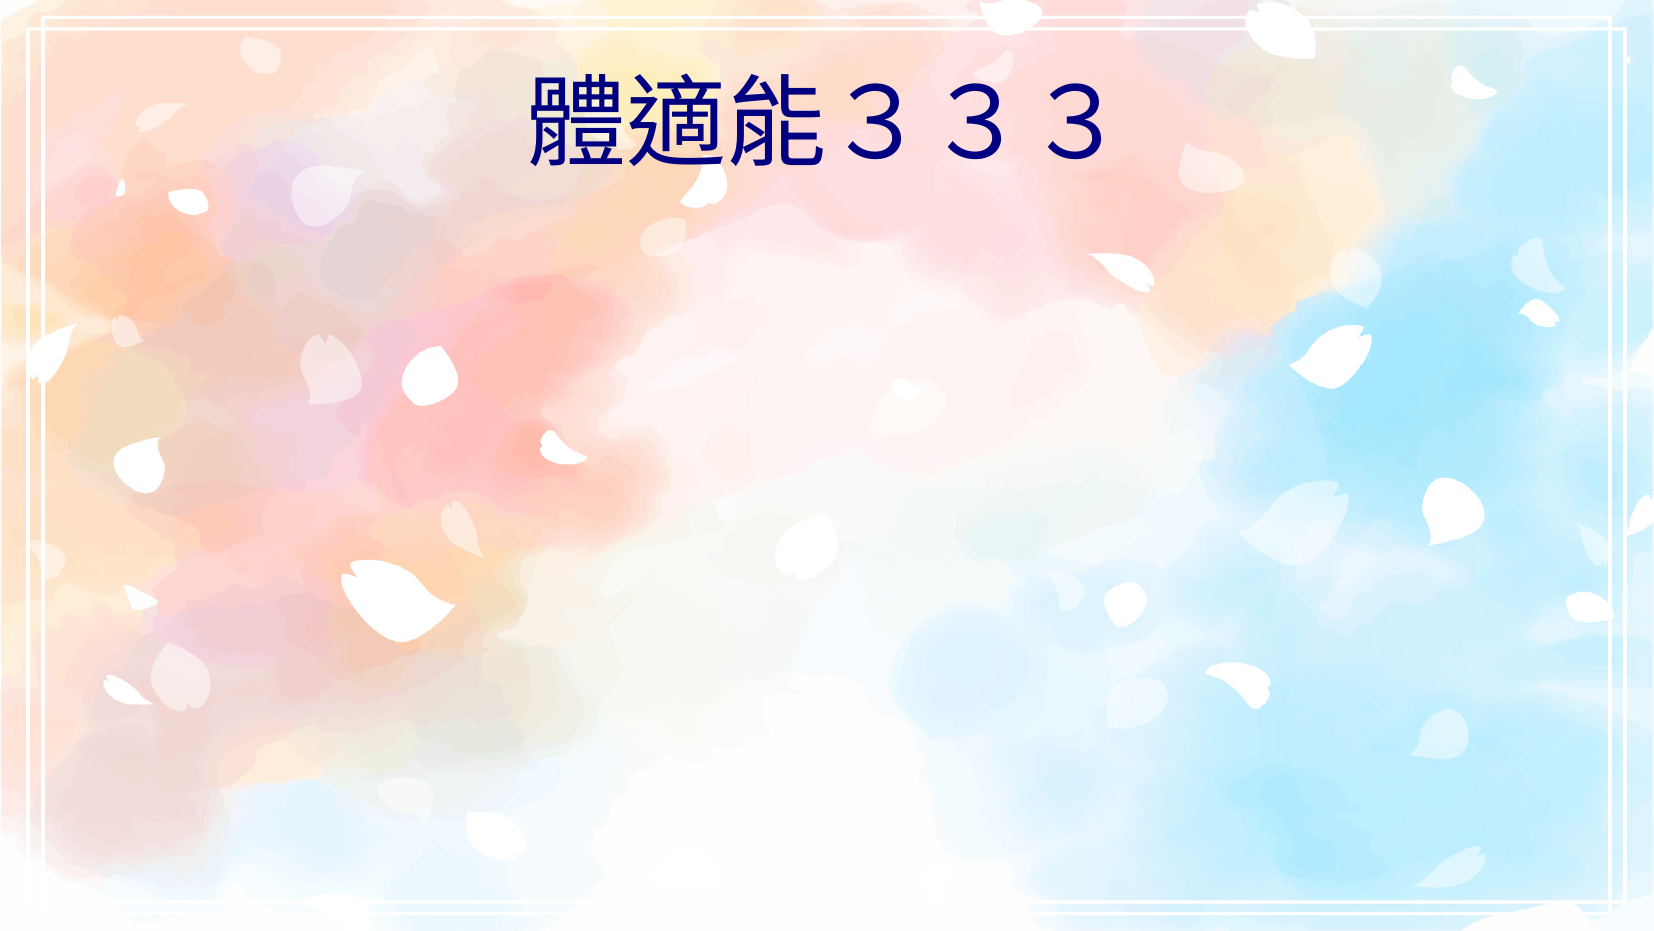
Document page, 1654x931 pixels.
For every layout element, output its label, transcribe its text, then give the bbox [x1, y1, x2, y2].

title 體適能３３３ [82, 37, 1571, 193]
picture [0, 0, 1654, 931]
